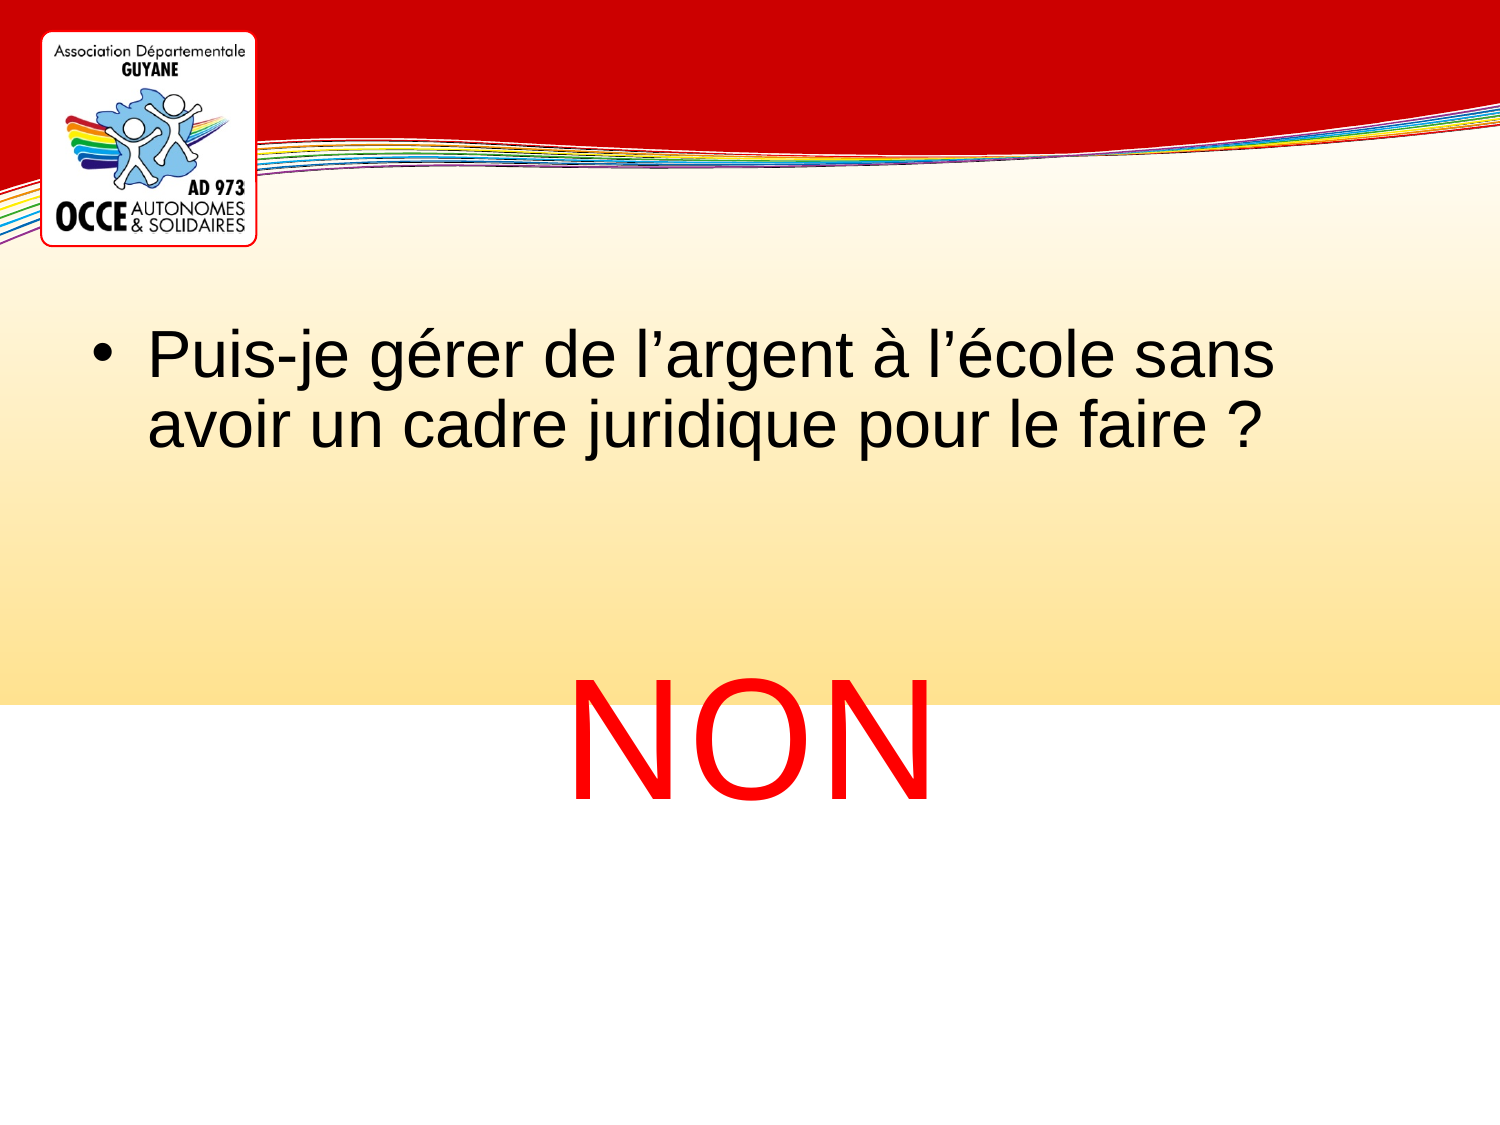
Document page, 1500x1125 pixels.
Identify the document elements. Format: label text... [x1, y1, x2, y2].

list Puis-je gérer de l’argent à l’école sans avoir un cadre juridique pour le faire ? NON [76, 314, 1427, 1057]
picture [54, 44, 245, 234]
